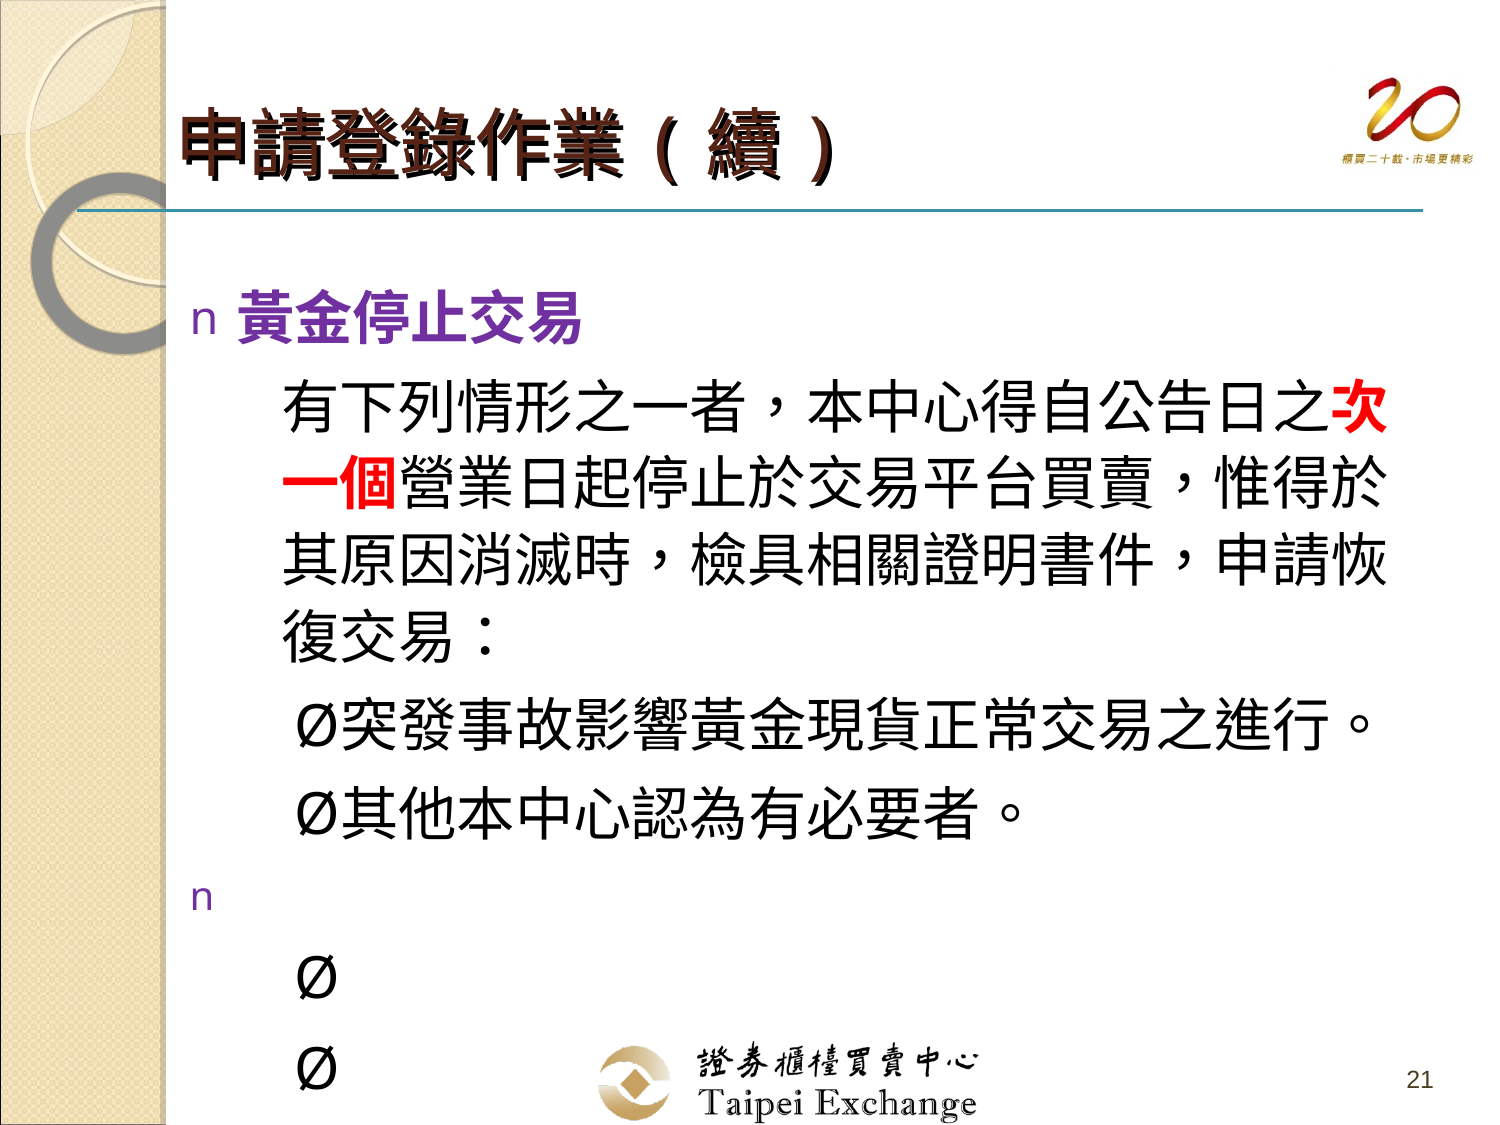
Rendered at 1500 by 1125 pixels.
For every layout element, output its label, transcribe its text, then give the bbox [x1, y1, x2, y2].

title 申請登錄作業(續) [159, 47, 1307, 235]
list 黃金停止交易 有下列情形之一者，本中心得自公告日之次一個營業日起停止於交易平台買賣，惟得於其原因消滅時，檢具相關證明書件，申請恢復交易： 突發事故影響黃金現貨正常交易之進行。 其他本中心認為有必要者。 [147, 267, 1459, 1087]
text_box [1340, 1046, 1500, 1102]
